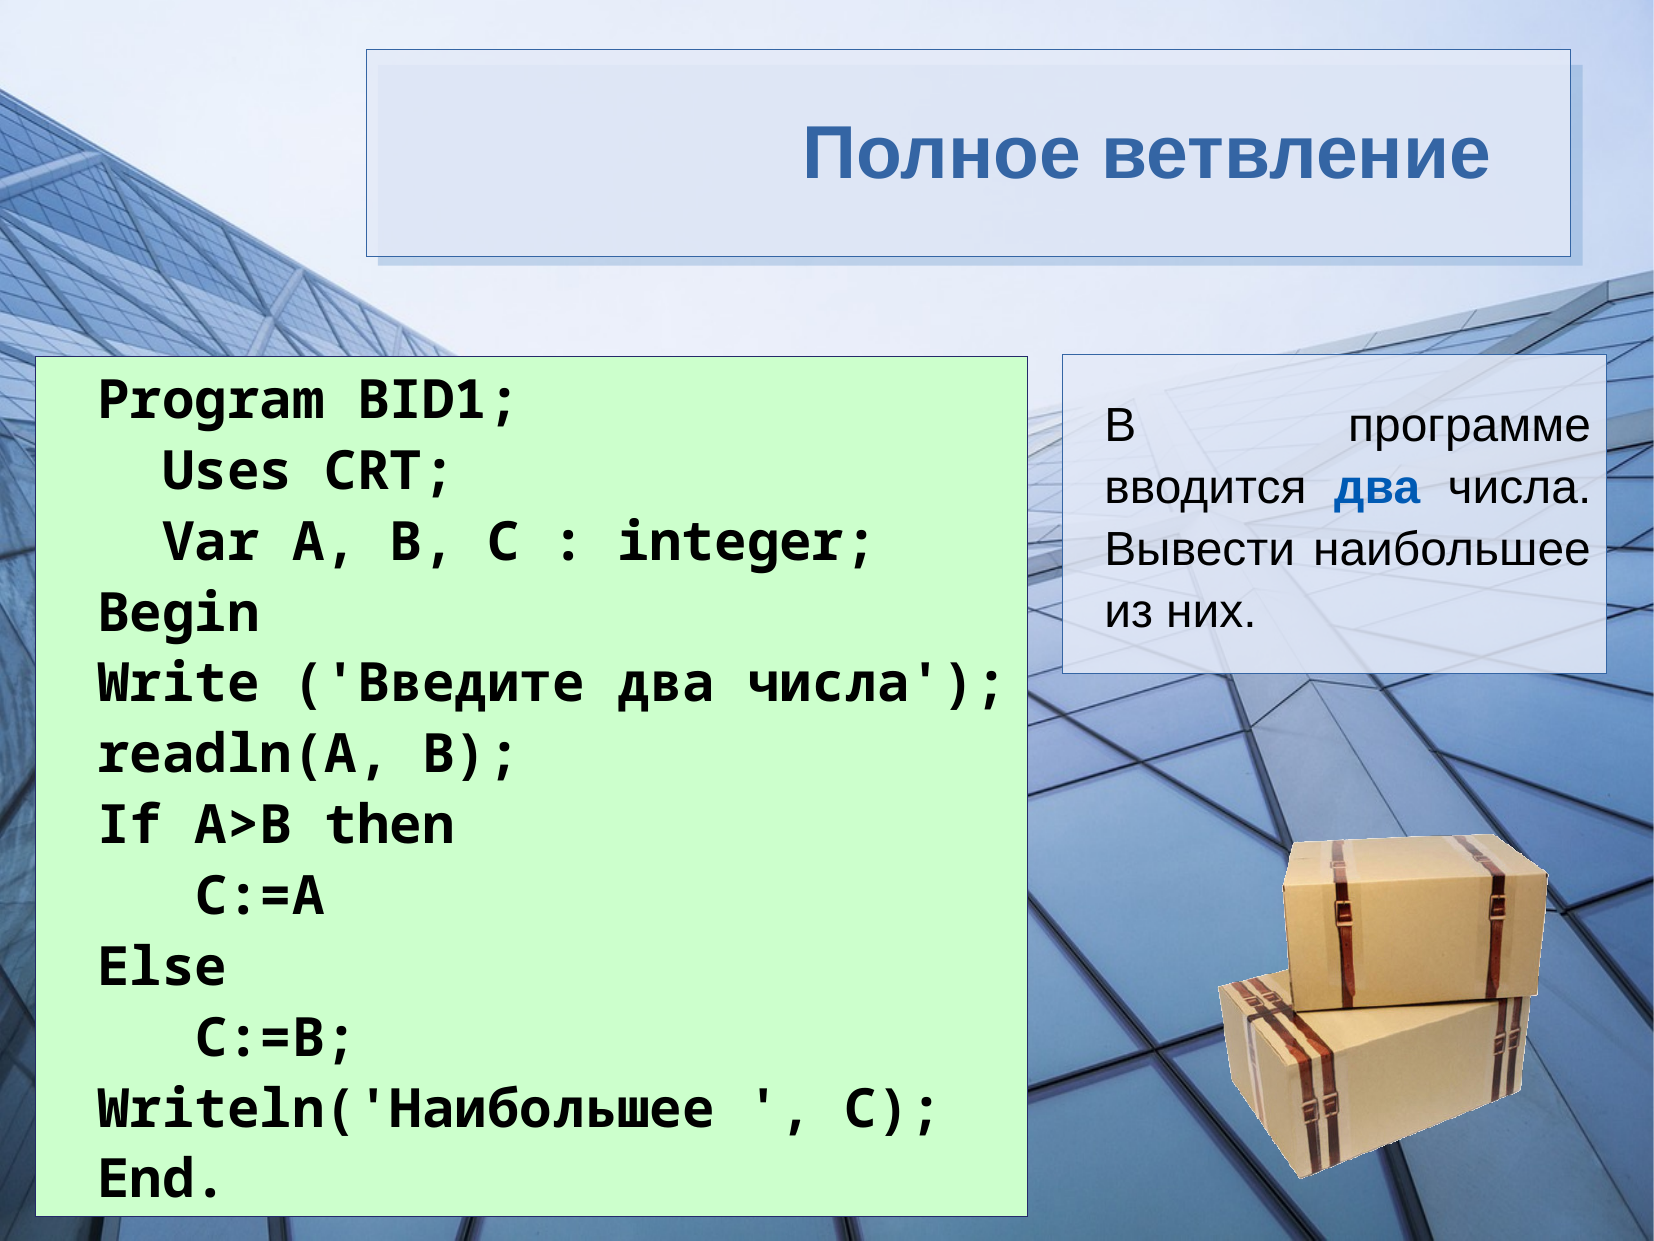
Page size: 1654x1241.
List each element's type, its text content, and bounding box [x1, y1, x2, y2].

title Полное ветвление [366, 49, 1571, 257]
picture [0, 0, 1654, 1241]
text_box В программе вводится два числа. Вывести наибольшее из них. [1062, 354, 1607, 674]
text_box Program BID1; Uses CRT; Var А, В, С : integer; Begin Write ('Введите два числа'); readln(А, В); If A>B then C:=A Else C:=B; Writeln('Наибольшее ', С); End. [35, 356, 1028, 1217]
text_box [377, 64, 1583, 266]
